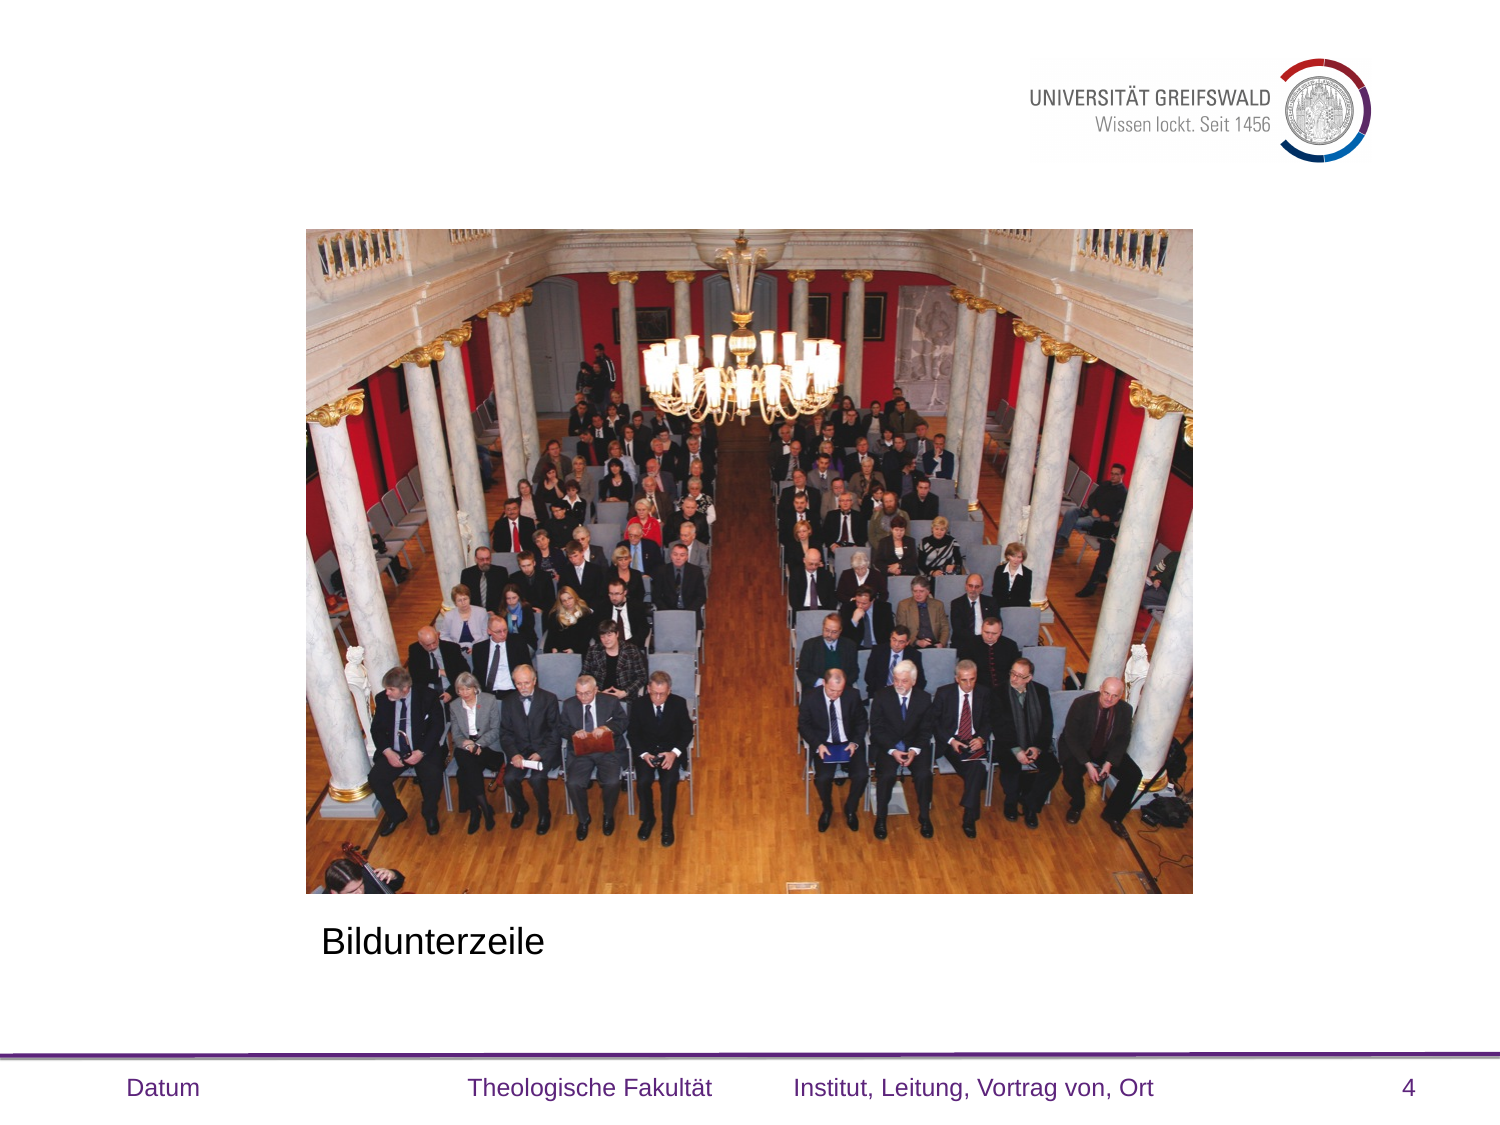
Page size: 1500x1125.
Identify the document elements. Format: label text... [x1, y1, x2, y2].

text_box Bildunterzeile [306, 909, 1193, 970]
picture [306, 229, 1193, 894]
picture [1030, 58, 1372, 163]
